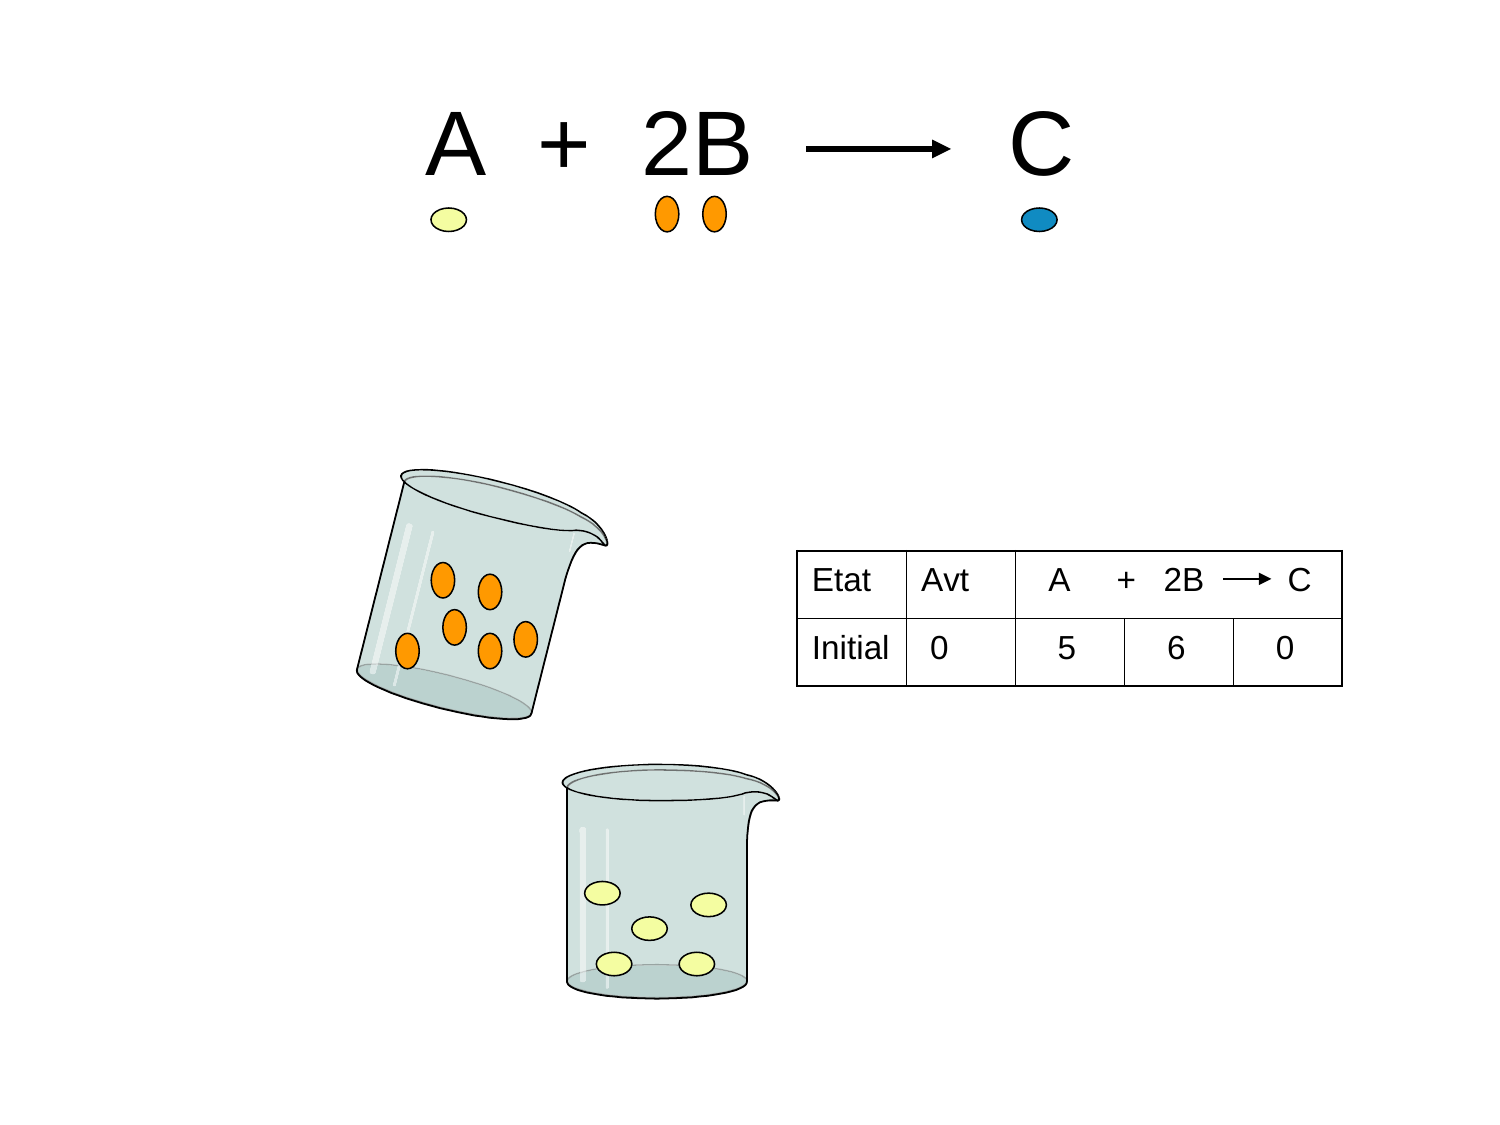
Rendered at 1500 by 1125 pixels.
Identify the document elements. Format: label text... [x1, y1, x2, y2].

table_cell 5 [1016, 619, 1124, 685]
table_cell Initial [798, 619, 906, 685]
text_box [655, 196, 679, 232]
table_cell 0 [907, 619, 1015, 685]
table_cell 6 [1125, 619, 1233, 685]
picture [346, 456, 618, 740]
text_box [631, 916, 668, 941]
text_box [513, 621, 538, 658]
table_header Avt [907, 552, 1015, 618]
title A + 2B C [75, 45, 1426, 233]
text_box [395, 633, 420, 669]
text_box [690, 893, 727, 917]
text_box [702, 196, 727, 232]
picture [560, 763, 781, 1000]
text_box [584, 881, 621, 905]
text_box [596, 952, 632, 976]
table_header Etat [798, 552, 906, 618]
text_box [431, 562, 455, 598]
text_box [442, 609, 467, 646]
text_box [679, 952, 715, 976]
text_box [1021, 207, 1058, 232]
table_cell 0 [1234, 619, 1341, 685]
text_box [478, 633, 502, 669]
table_header A + 2B C [1016, 552, 1341, 618]
text_box [430, 207, 467, 232]
text_box [478, 574, 502, 610]
